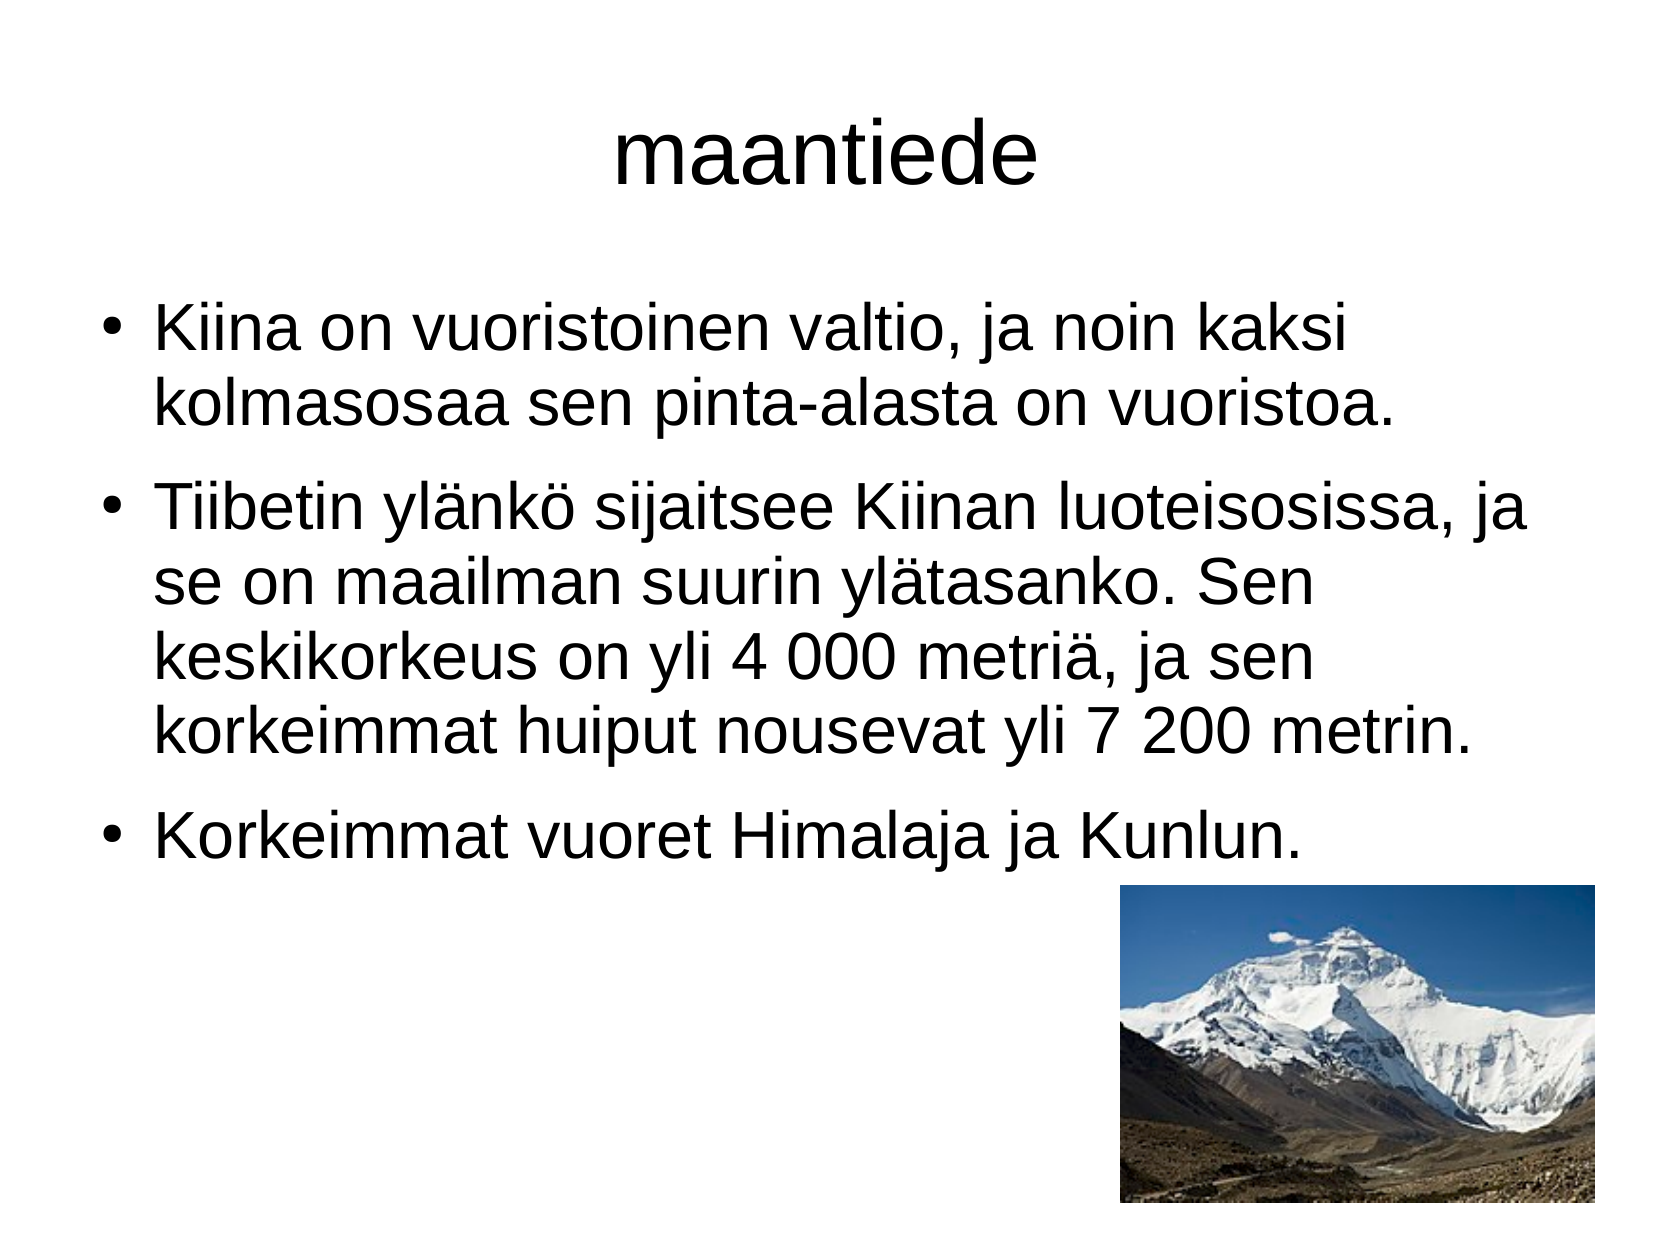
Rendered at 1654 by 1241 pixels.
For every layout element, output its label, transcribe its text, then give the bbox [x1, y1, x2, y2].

picture [1120, 885, 1595, 1203]
title maantiede [82, 49, 1571, 257]
list Kiina on vuoristoinen valtio, ja noin kaksi kolmasosaa sen pinta-alasta on vuoristoa. Tiibetin ylänkö sijaitsee Kiinan luoteisosissa, ja se on maailman suurin ylätasanko. Sen keskikorkeus on yli 4 000 metriä, ja sen korkeimmat huiput nousevat yli 7 200 metrin. Korkeimmat vuoret Himalaja ja Kunlun. [82, 290, 1571, 1010]
